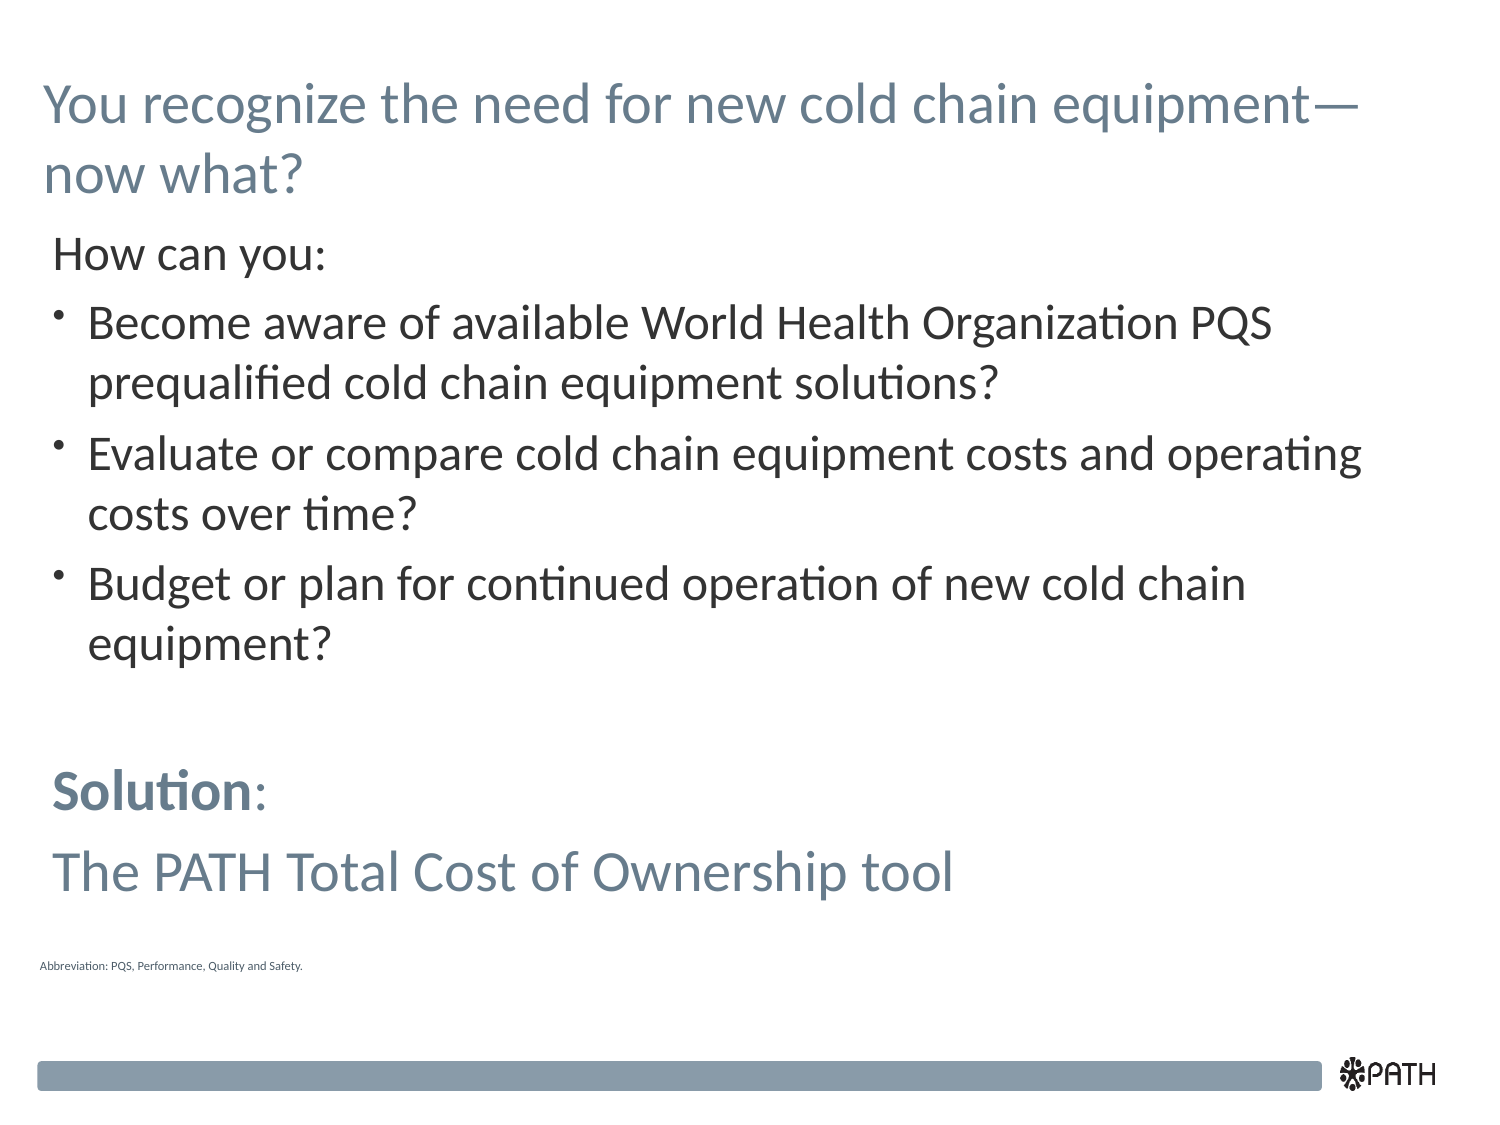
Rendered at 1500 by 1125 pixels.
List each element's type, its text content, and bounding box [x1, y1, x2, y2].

title You recognize the need for new cold chain equipment—now what? [28, 57, 1425, 174]
text_box Abbreviation: PQS, Performance, Quality and Safety. [28, 952, 508, 979]
list How can you: Become aware of available World Health Organization PQS prequalified cold chain equipment solutions? Evaluate or compare cold chain equipment costs and operating costs over time? Budget or plan for continued operation of new cold chain equipment? Solution: The PATH Total Cost of Ownership tool [37, 212, 1388, 532]
picture [1340, 1057, 1435, 1091]
